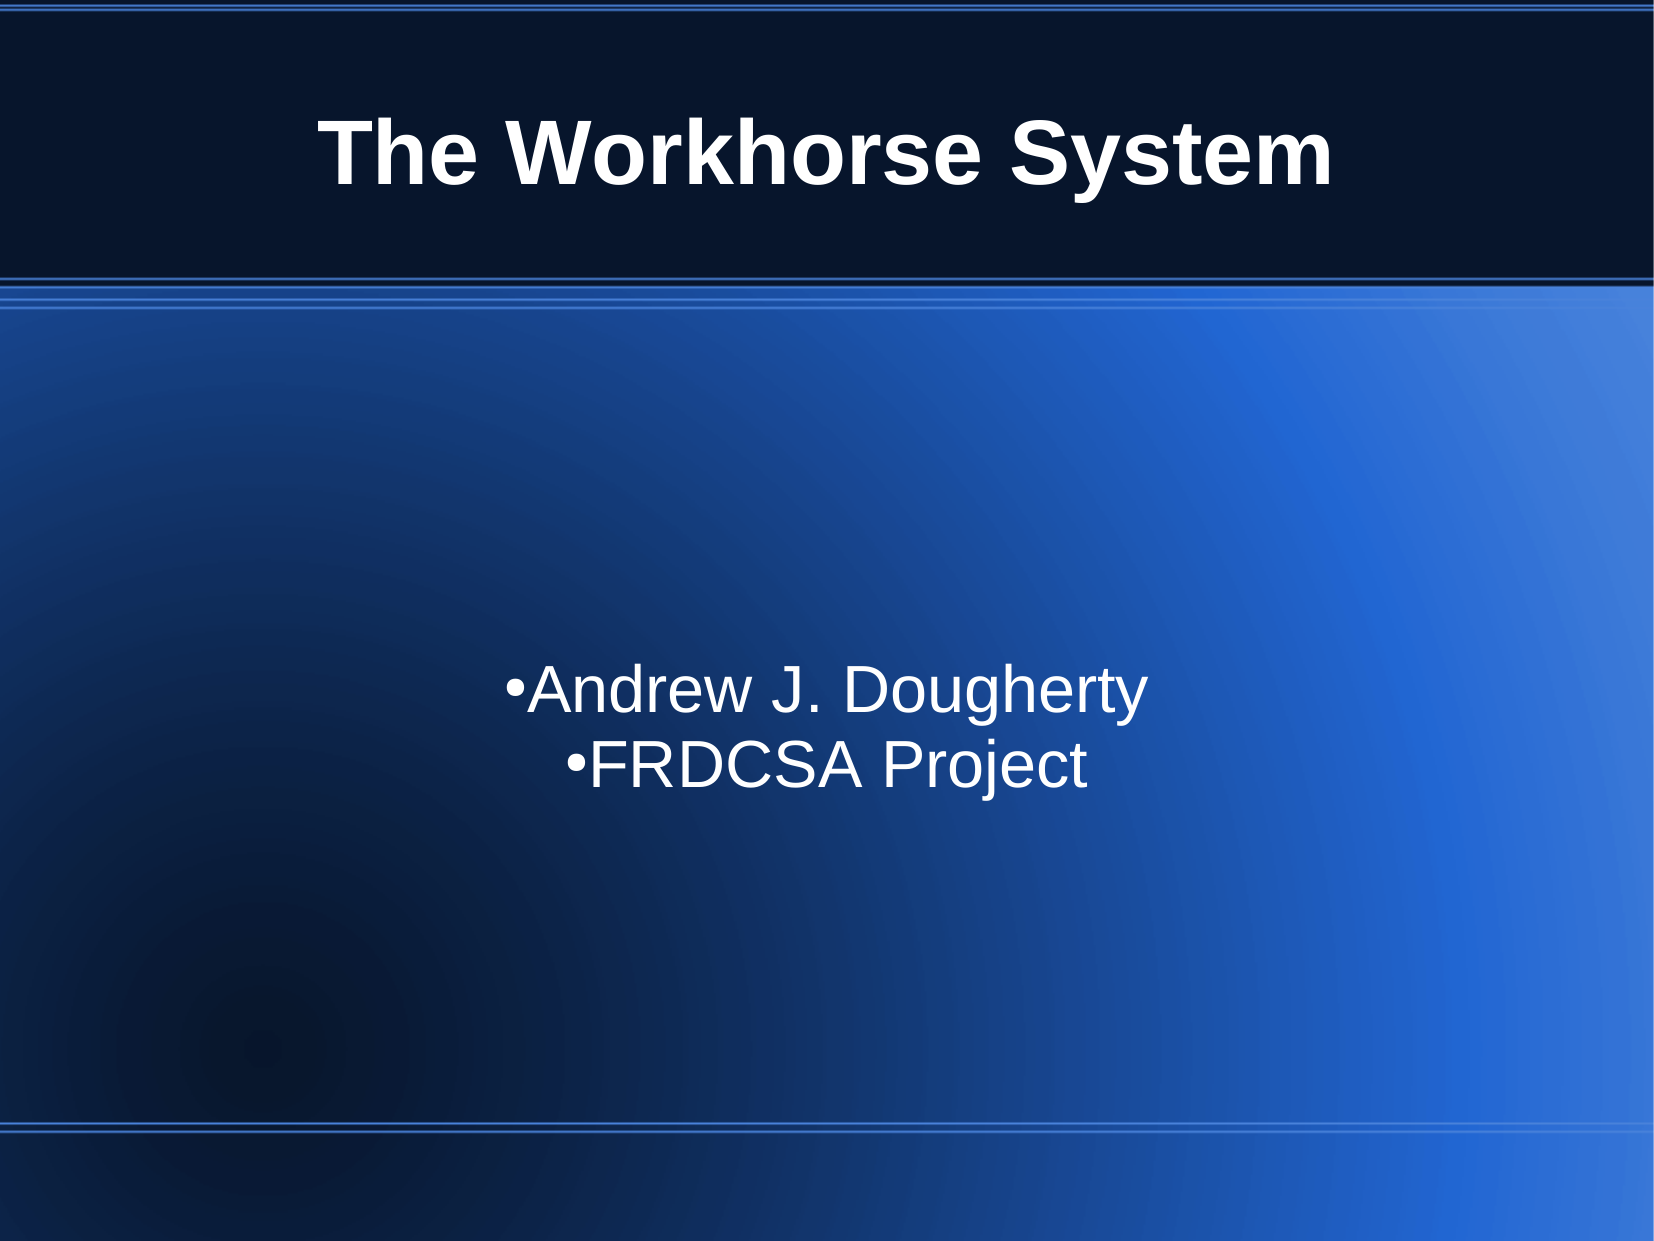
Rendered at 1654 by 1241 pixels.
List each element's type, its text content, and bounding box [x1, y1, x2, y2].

picture [0, 0, 1654, 1241]
subtitle Andrew J. Dougherty FRDCSA Project [82, 355, 1571, 1174]
title The Workhorse System [82, 49, 1571, 257]
